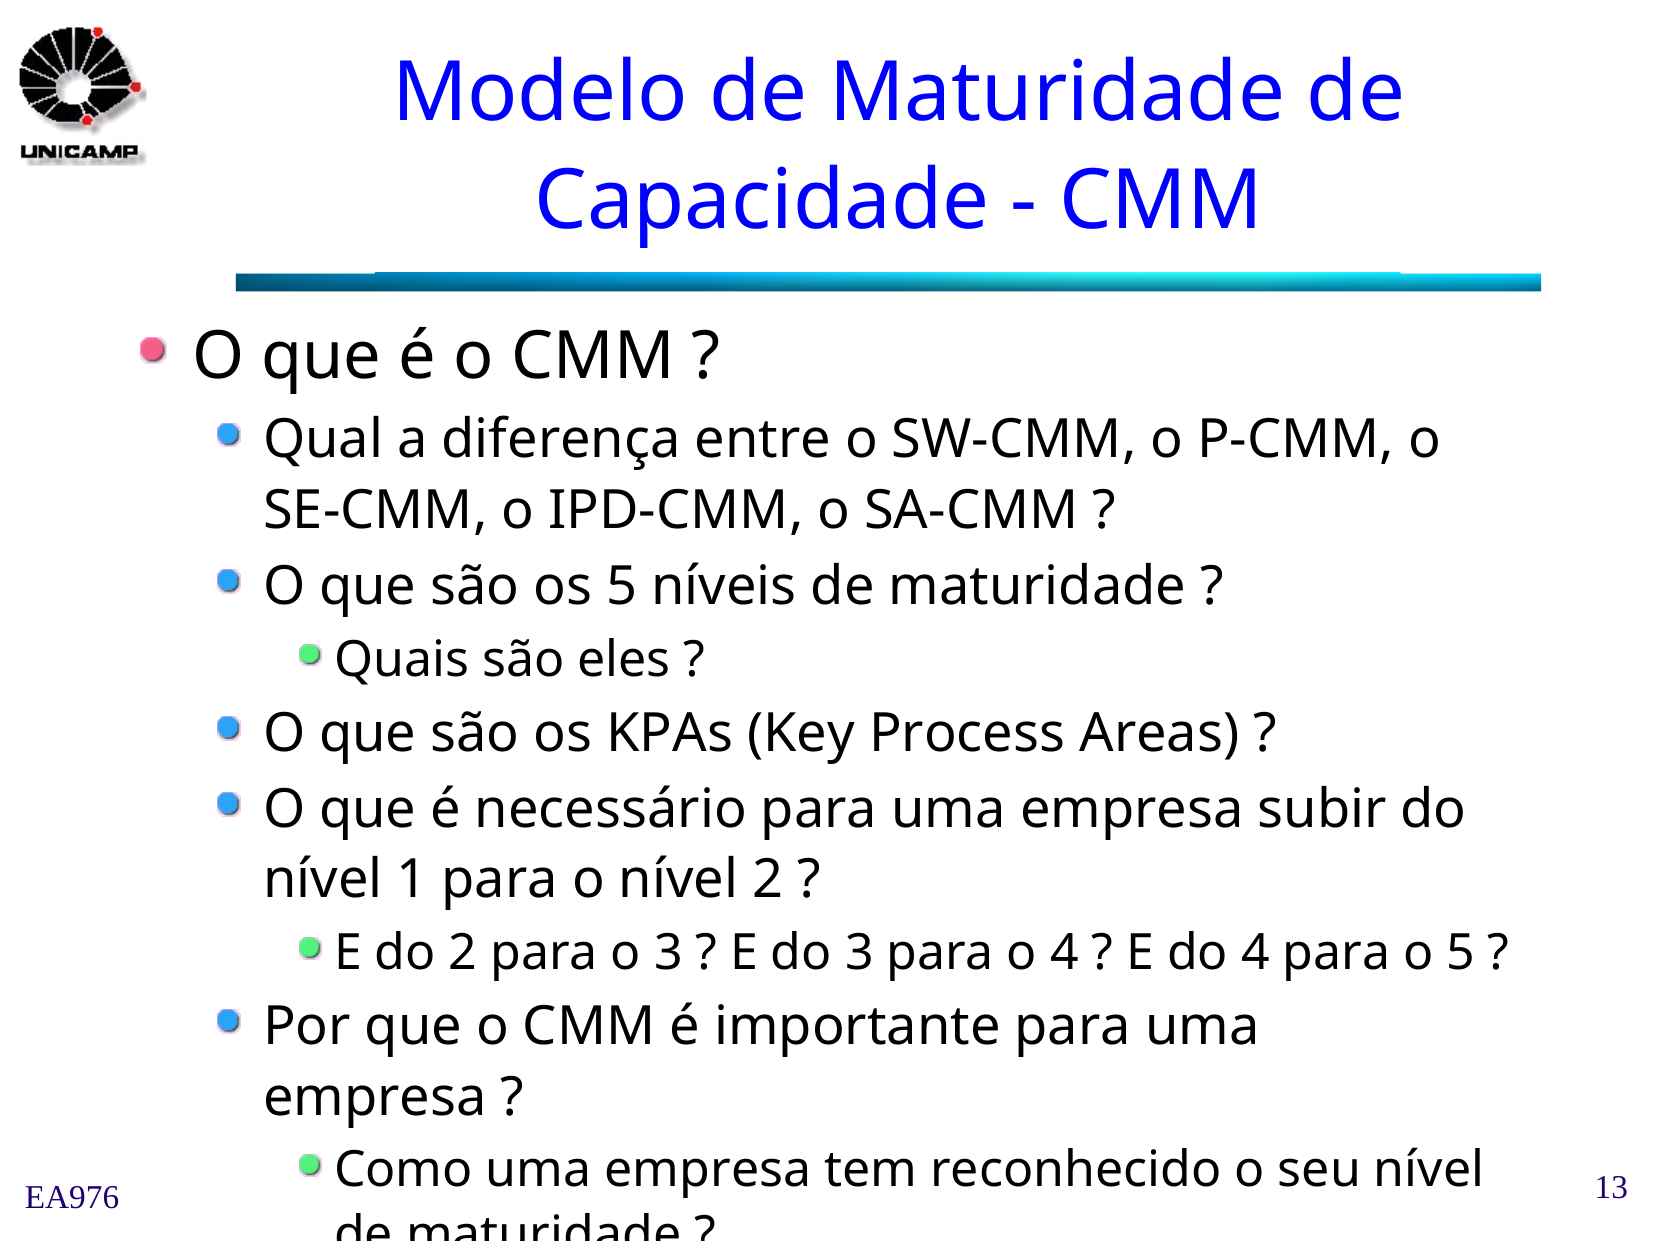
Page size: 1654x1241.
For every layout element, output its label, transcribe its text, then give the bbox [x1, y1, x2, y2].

picture [125, 272, 1654, 295]
list O que é o CMM ? Qual a diferença entre o SW-CMM, o P-CMM, o SE-CMM, o IPD-CMM, o SA-CMM ? O que são os 5 níveis de maturidade ? Quais são eles ? O que são os KPAs (Key Process Areas) ? O que é necessário para uma empresa subir do nível 1 para o nível 2 ? E do 2 para o 3 ? E do 3 para o 4 ? E do 4 para o 5 ? Por que o CMM é importante para uma empresa ? Como uma empresa tem reconhecido o seu nível de maturidade ? [121, 309, 1534, 1190]
title Modelo de Maturidade de Capacidade - CMM [264, 21, 1534, 250]
